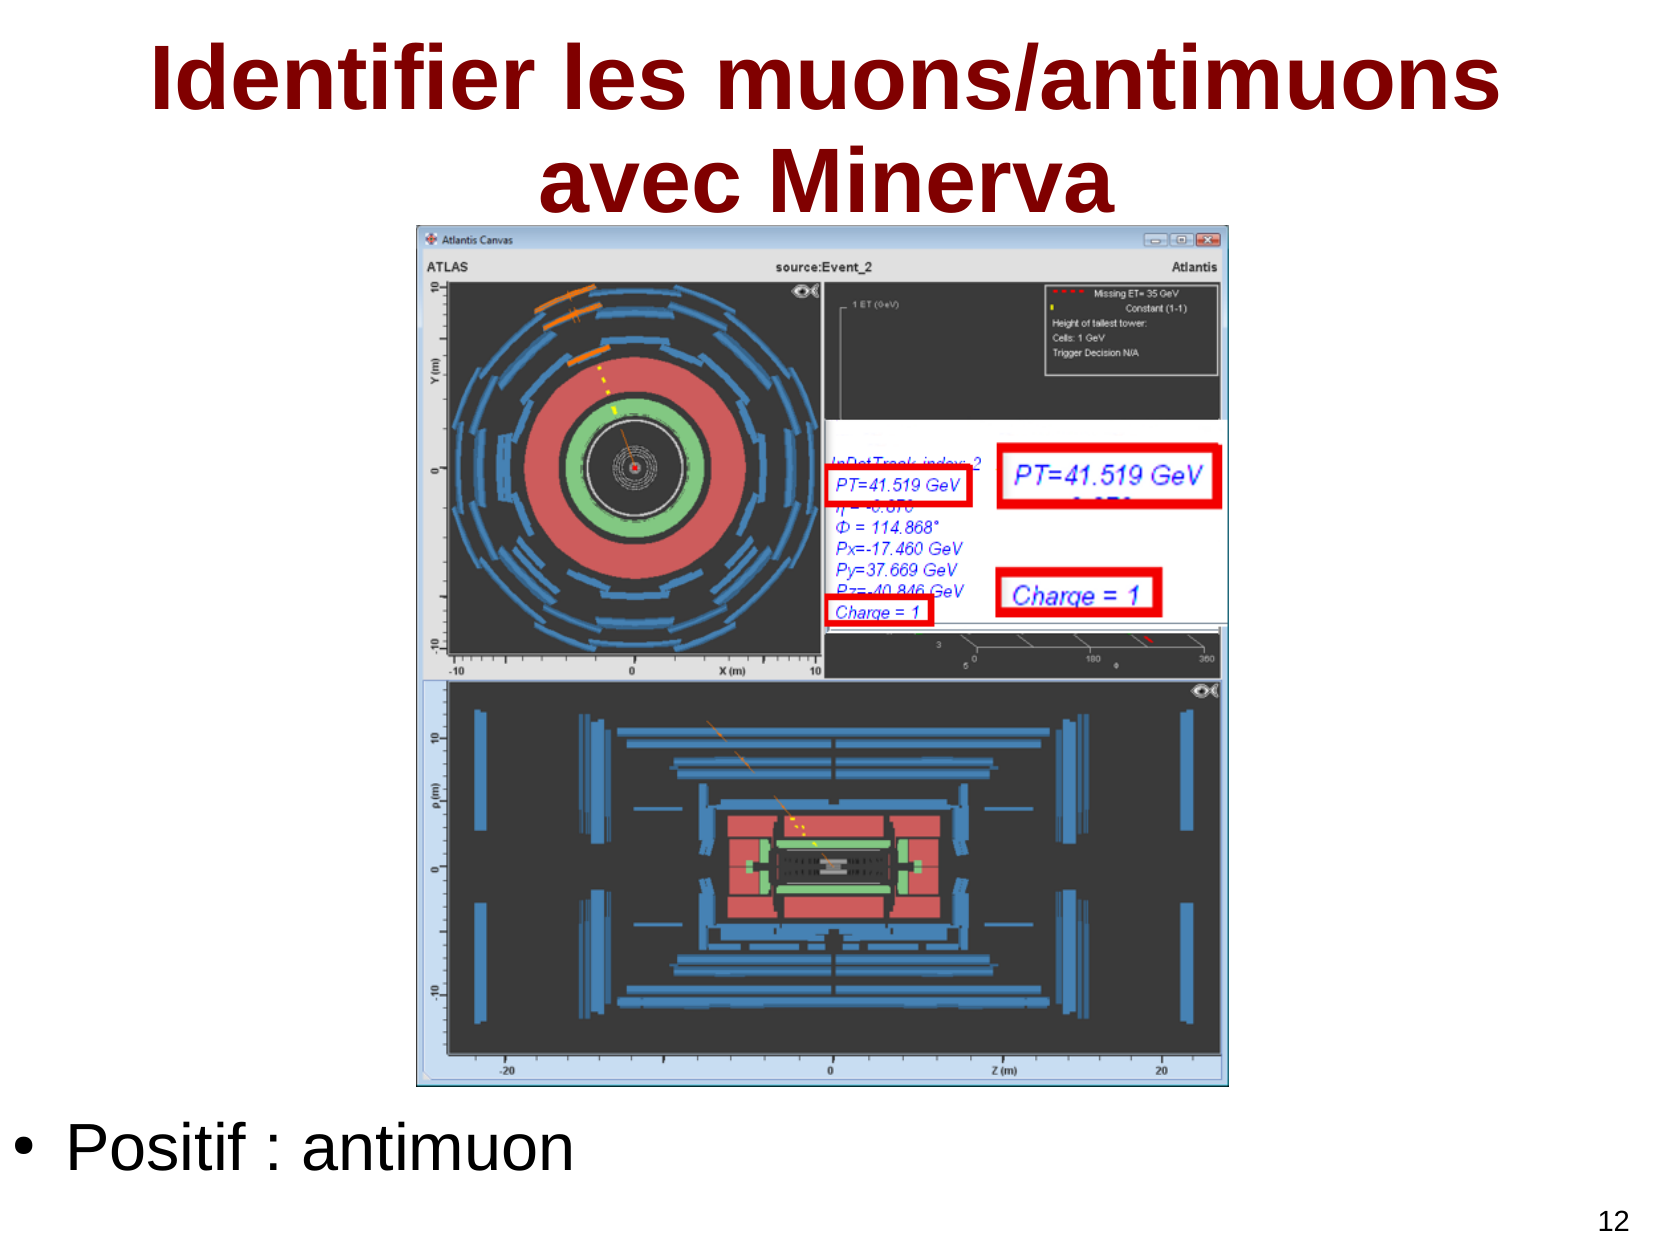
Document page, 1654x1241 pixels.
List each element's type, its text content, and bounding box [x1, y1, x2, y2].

title Identifier les muons/antimuons avec Minerva [82, 25, 1571, 233]
picture [416, 225, 1229, 1087]
list Positif : antimuon [0, 1110, 1654, 1241]
